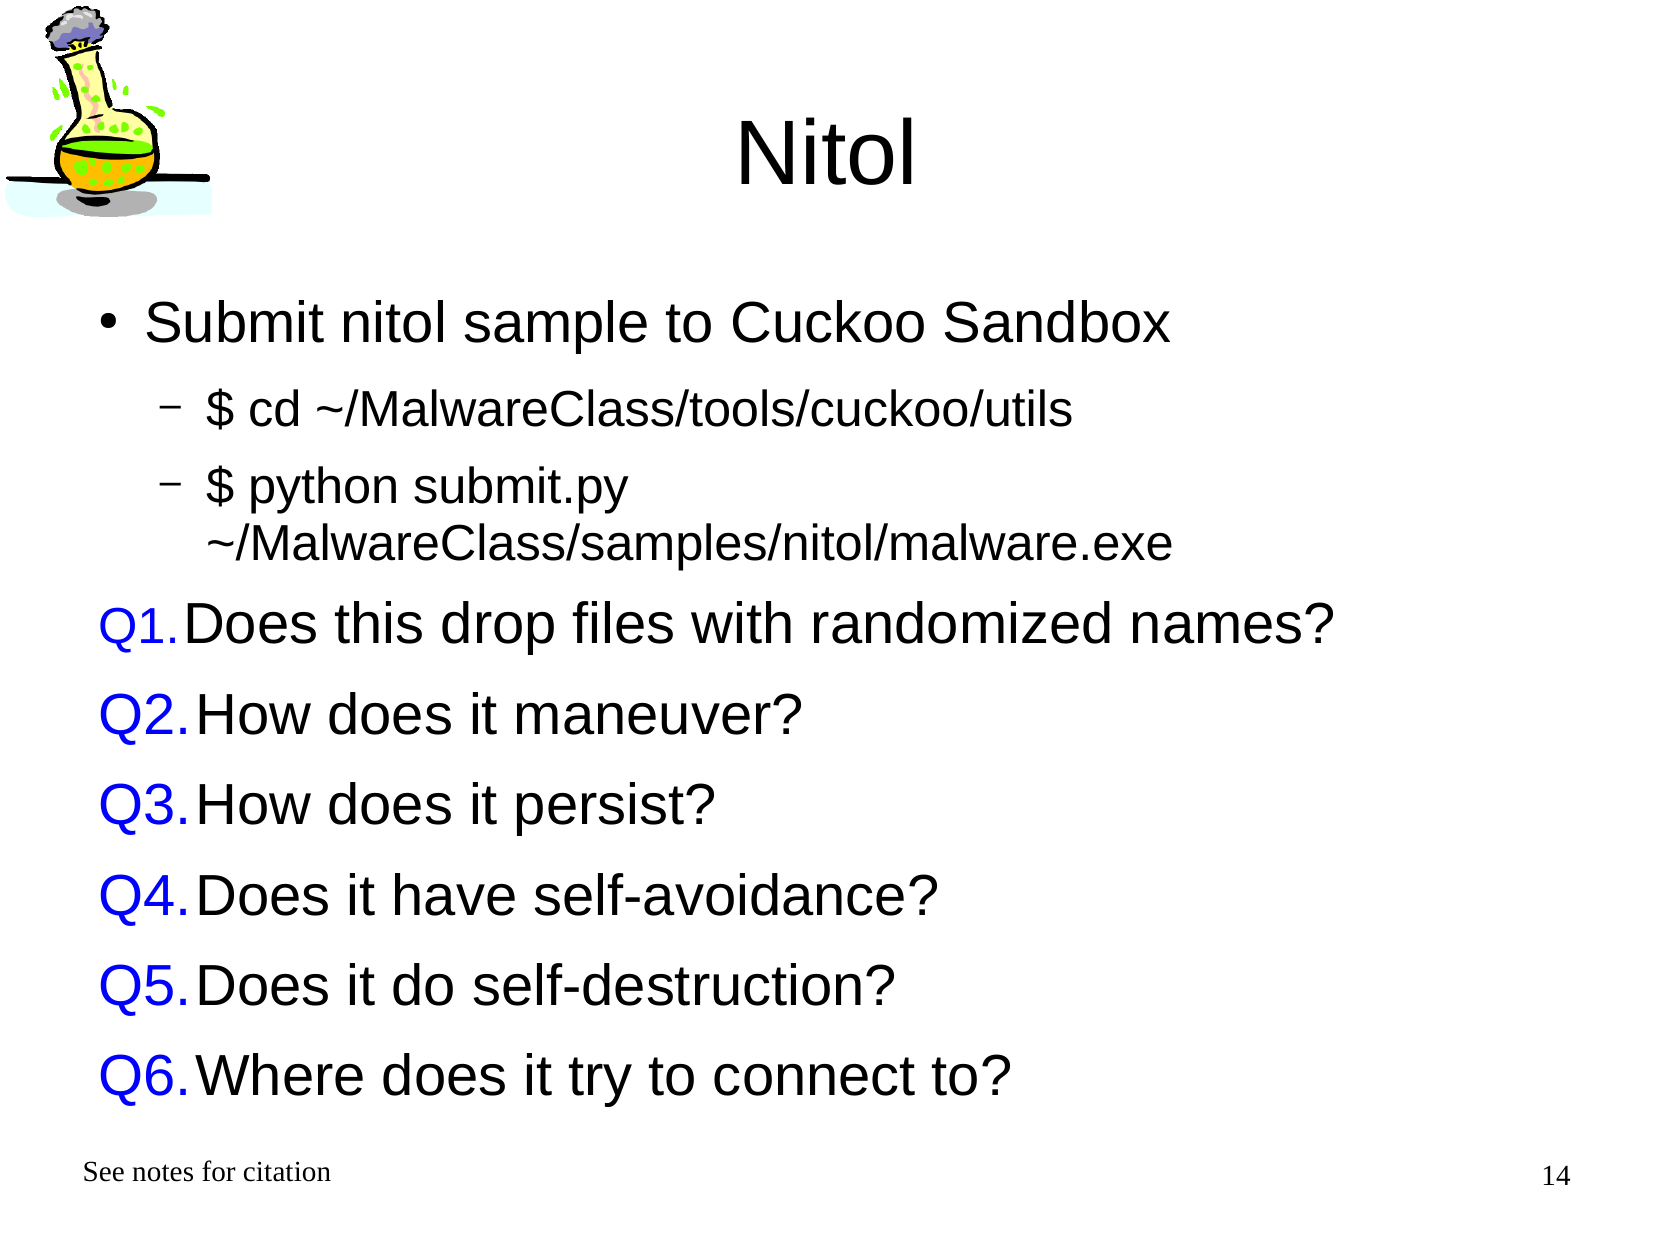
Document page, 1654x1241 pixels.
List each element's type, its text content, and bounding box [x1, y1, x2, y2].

picture [5, 6, 212, 217]
list Submit nitol sample to Cuckoo Sandbox $ cd ~/MalwareClass/tools/cuckoo/utils $ python submit.py ~/MalwareClass/samples/nitol/malware.exe Does this drop files with randomized names? How does it maneuver? How does it persist? Does it have self-avoidance? Does it do self-destruction? Where does it try to connect to? [82, 290, 1576, 1111]
title Nitol [82, 49, 1571, 257]
